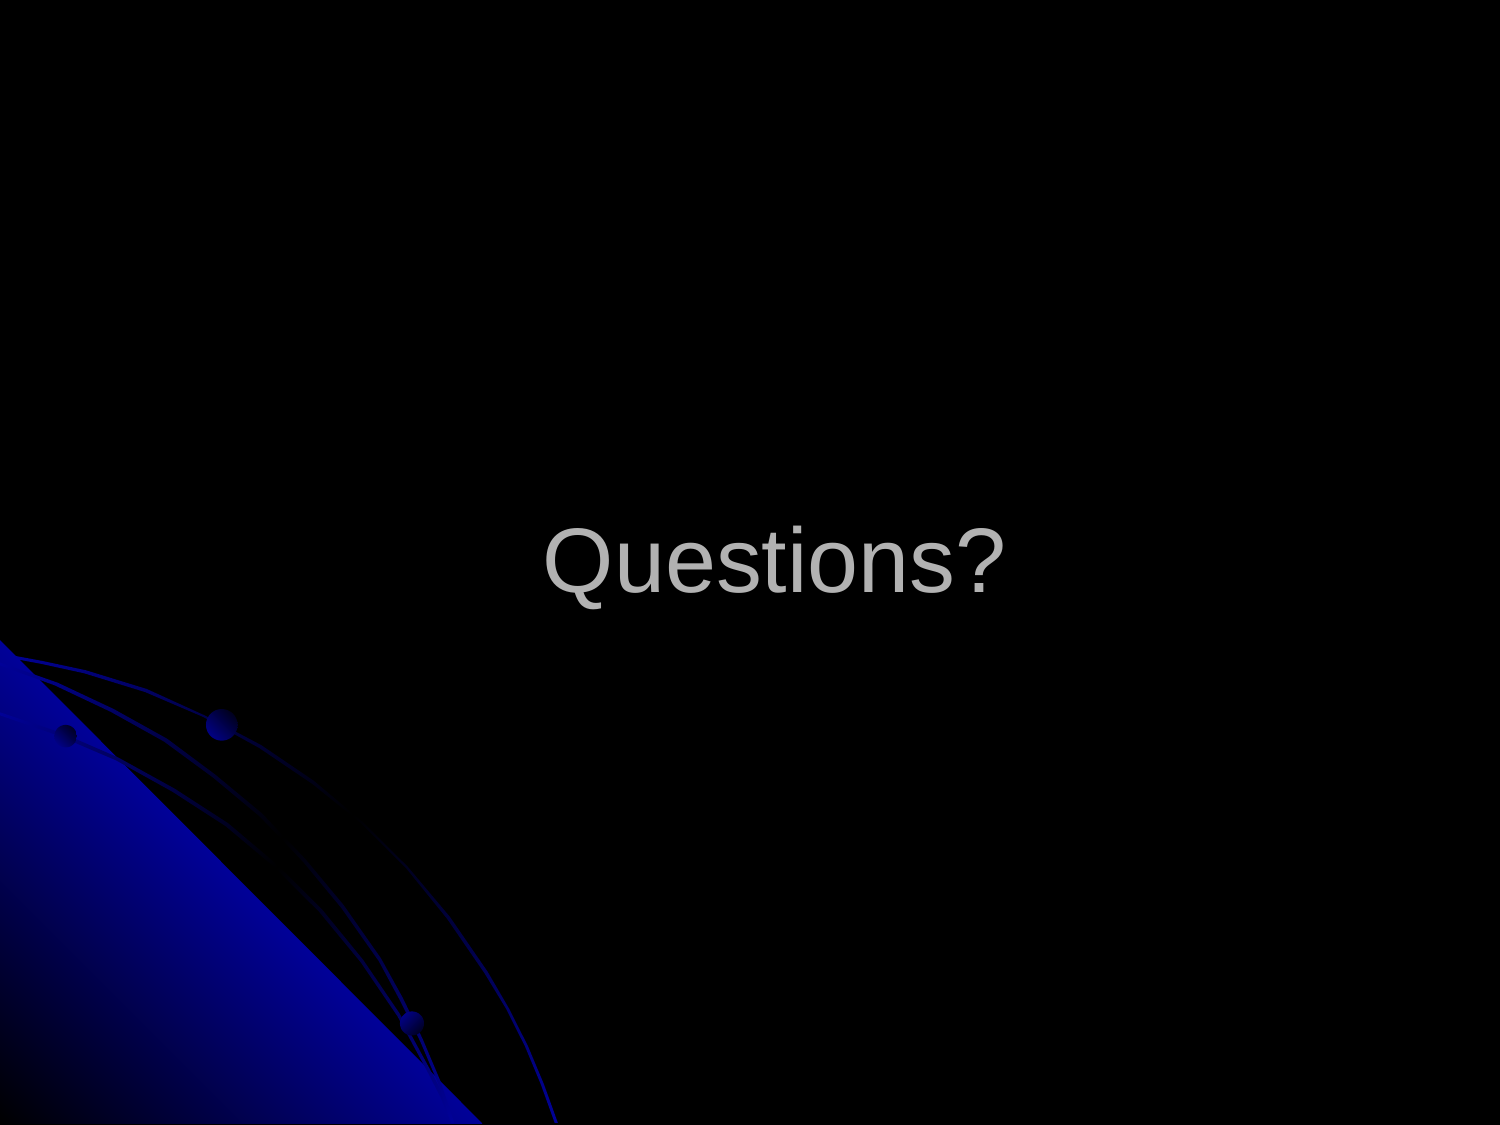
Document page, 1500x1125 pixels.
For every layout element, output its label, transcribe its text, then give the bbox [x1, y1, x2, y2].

title Questions? [99, 462, 1450, 650]
